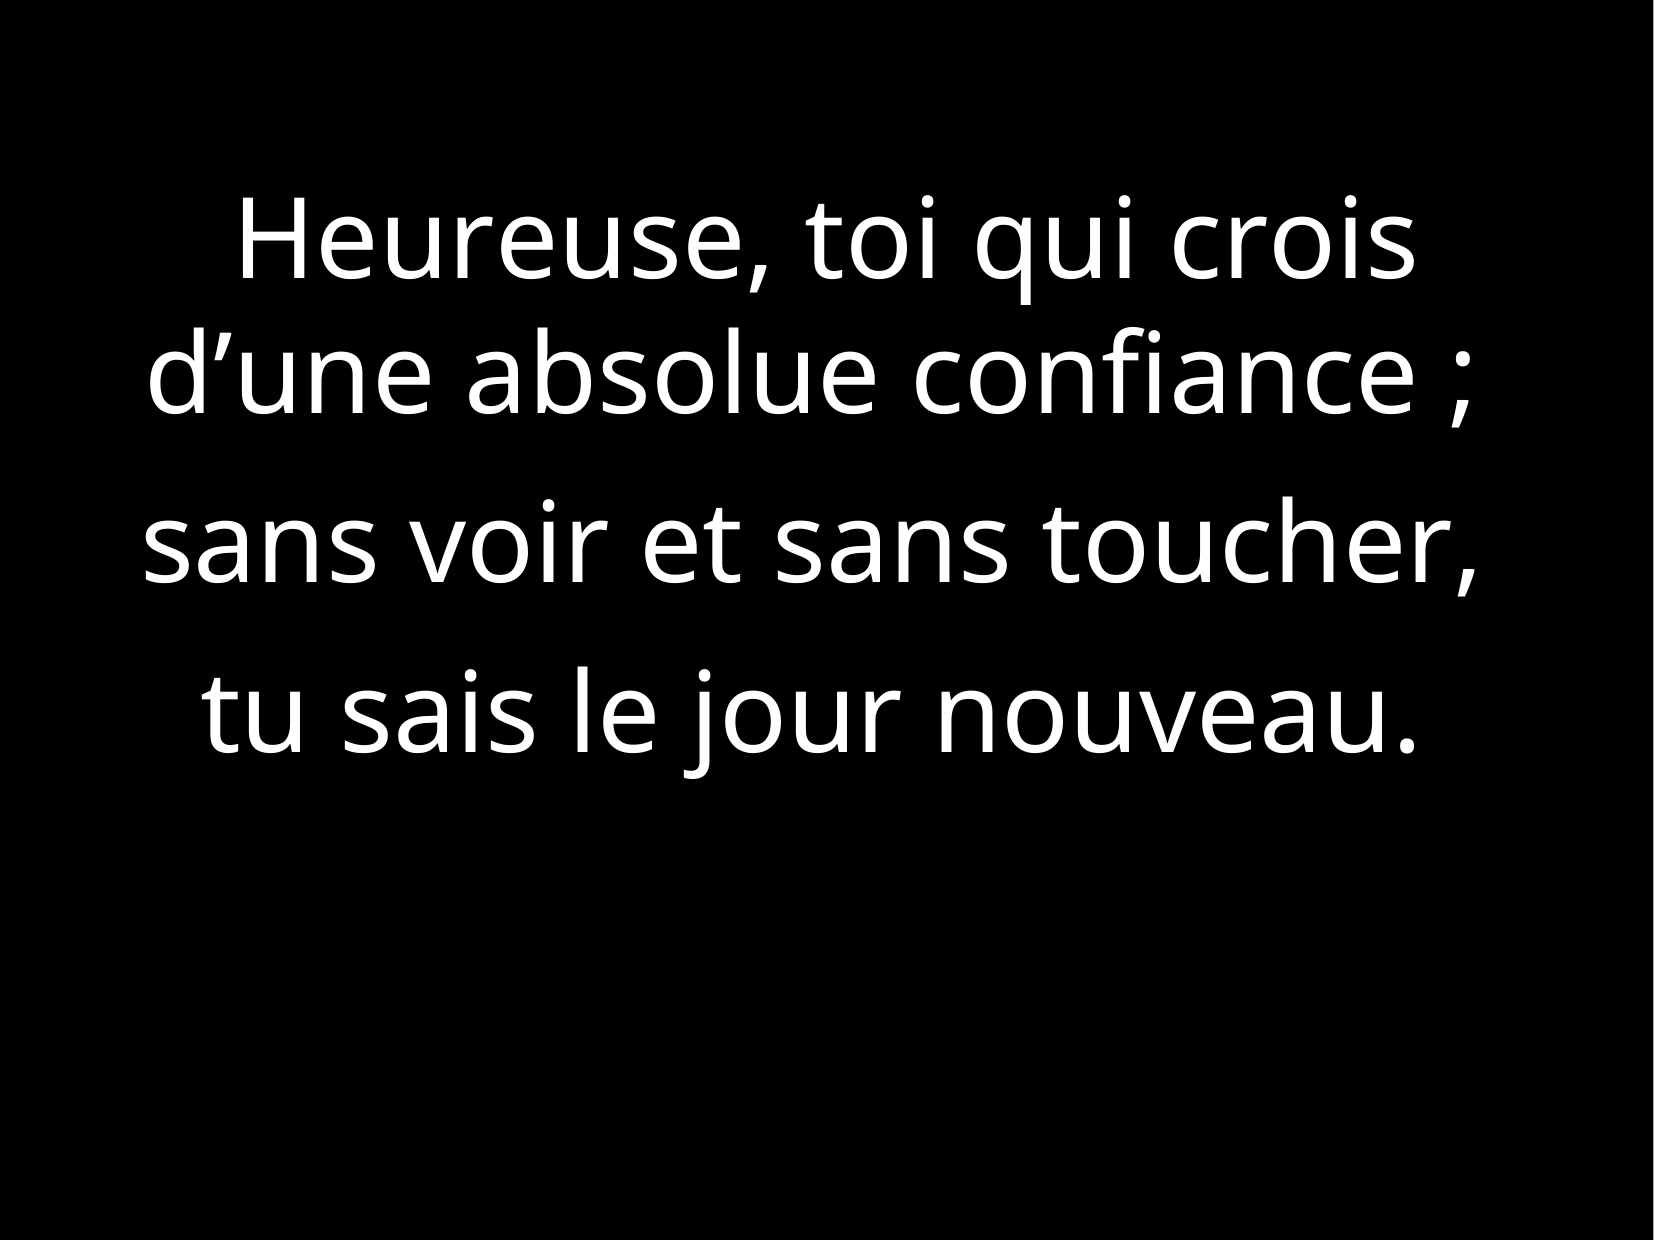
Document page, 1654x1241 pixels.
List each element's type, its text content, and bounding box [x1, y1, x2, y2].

list Heureuse, toi qui crois d’une absolue confiance ; sans voir et sans toucher, tu sais le jour nouveau. [82, 99, 1571, 1108]
